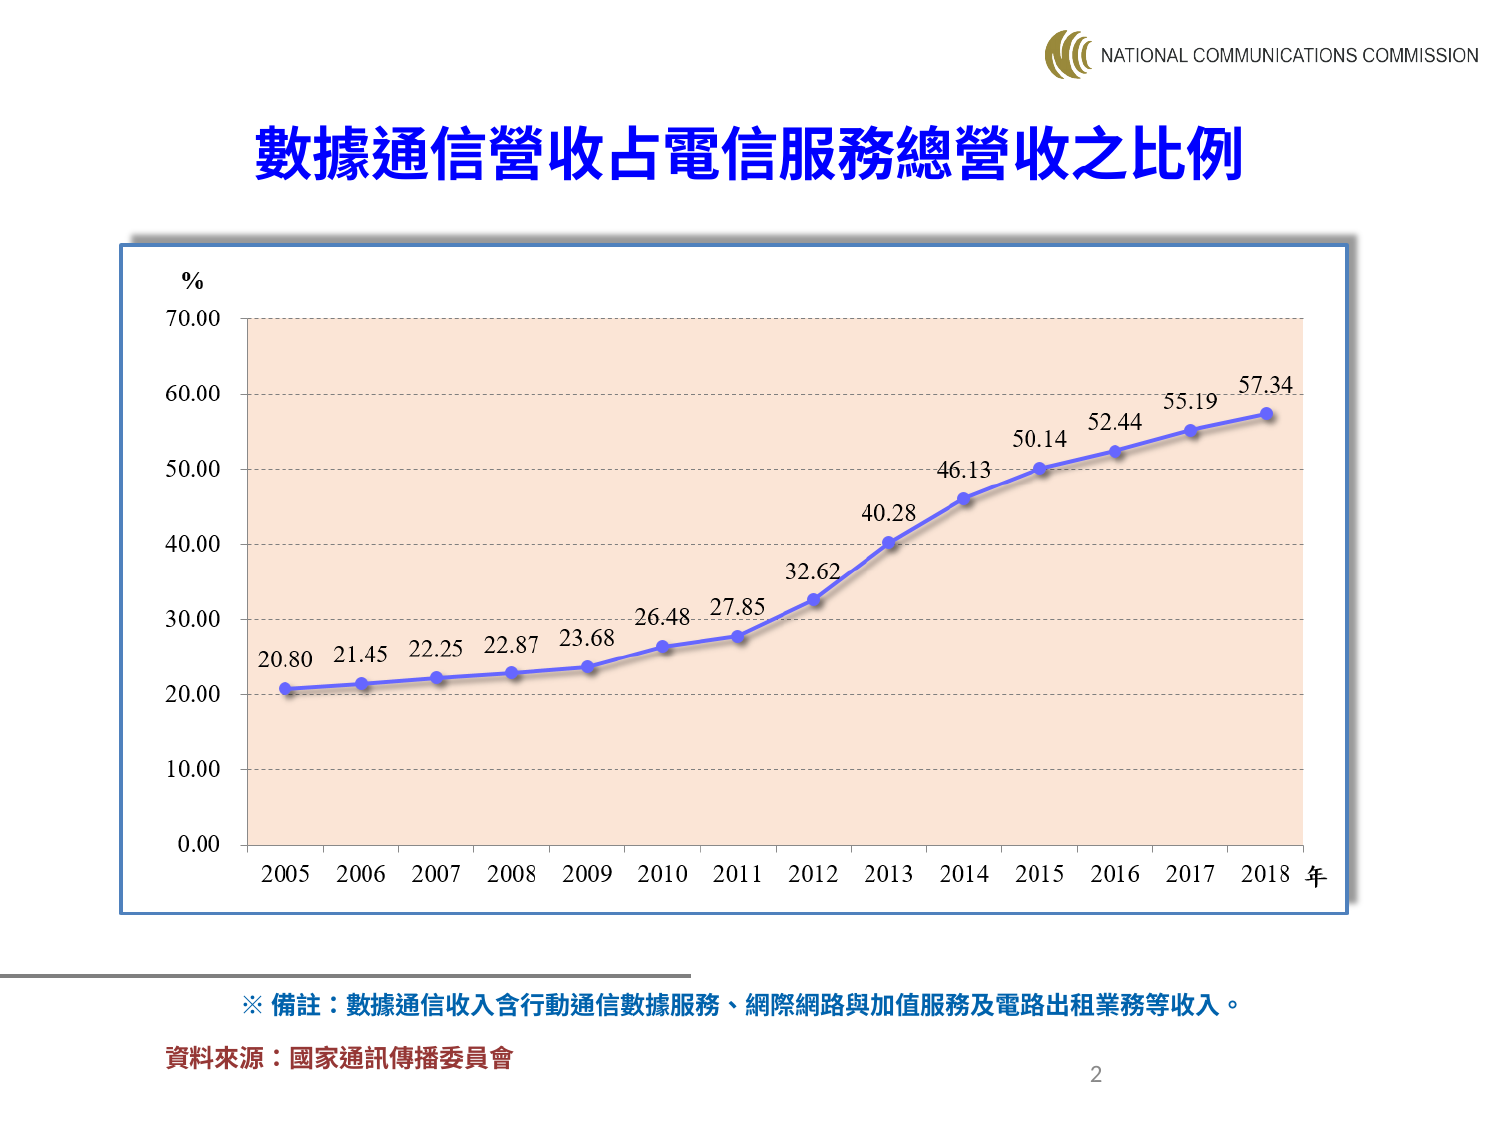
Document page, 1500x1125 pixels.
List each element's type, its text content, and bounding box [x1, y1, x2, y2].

text_box 資料來源：國家通訊傳播委員會 [0, 1035, 703, 1081]
text_box ※備註：數據通信收入含行動通信數據服務、網際網路與加值服務及電路出租業務等收入。 [0, 975, 1424, 1028]
text_box [1074, 1042, 1426, 1103]
picture [119, 226, 1365, 916]
text_box 數據通信營收占電信服務總營收之比例 [0, 90, 1500, 216]
picture [1045, 30, 1479, 79]
